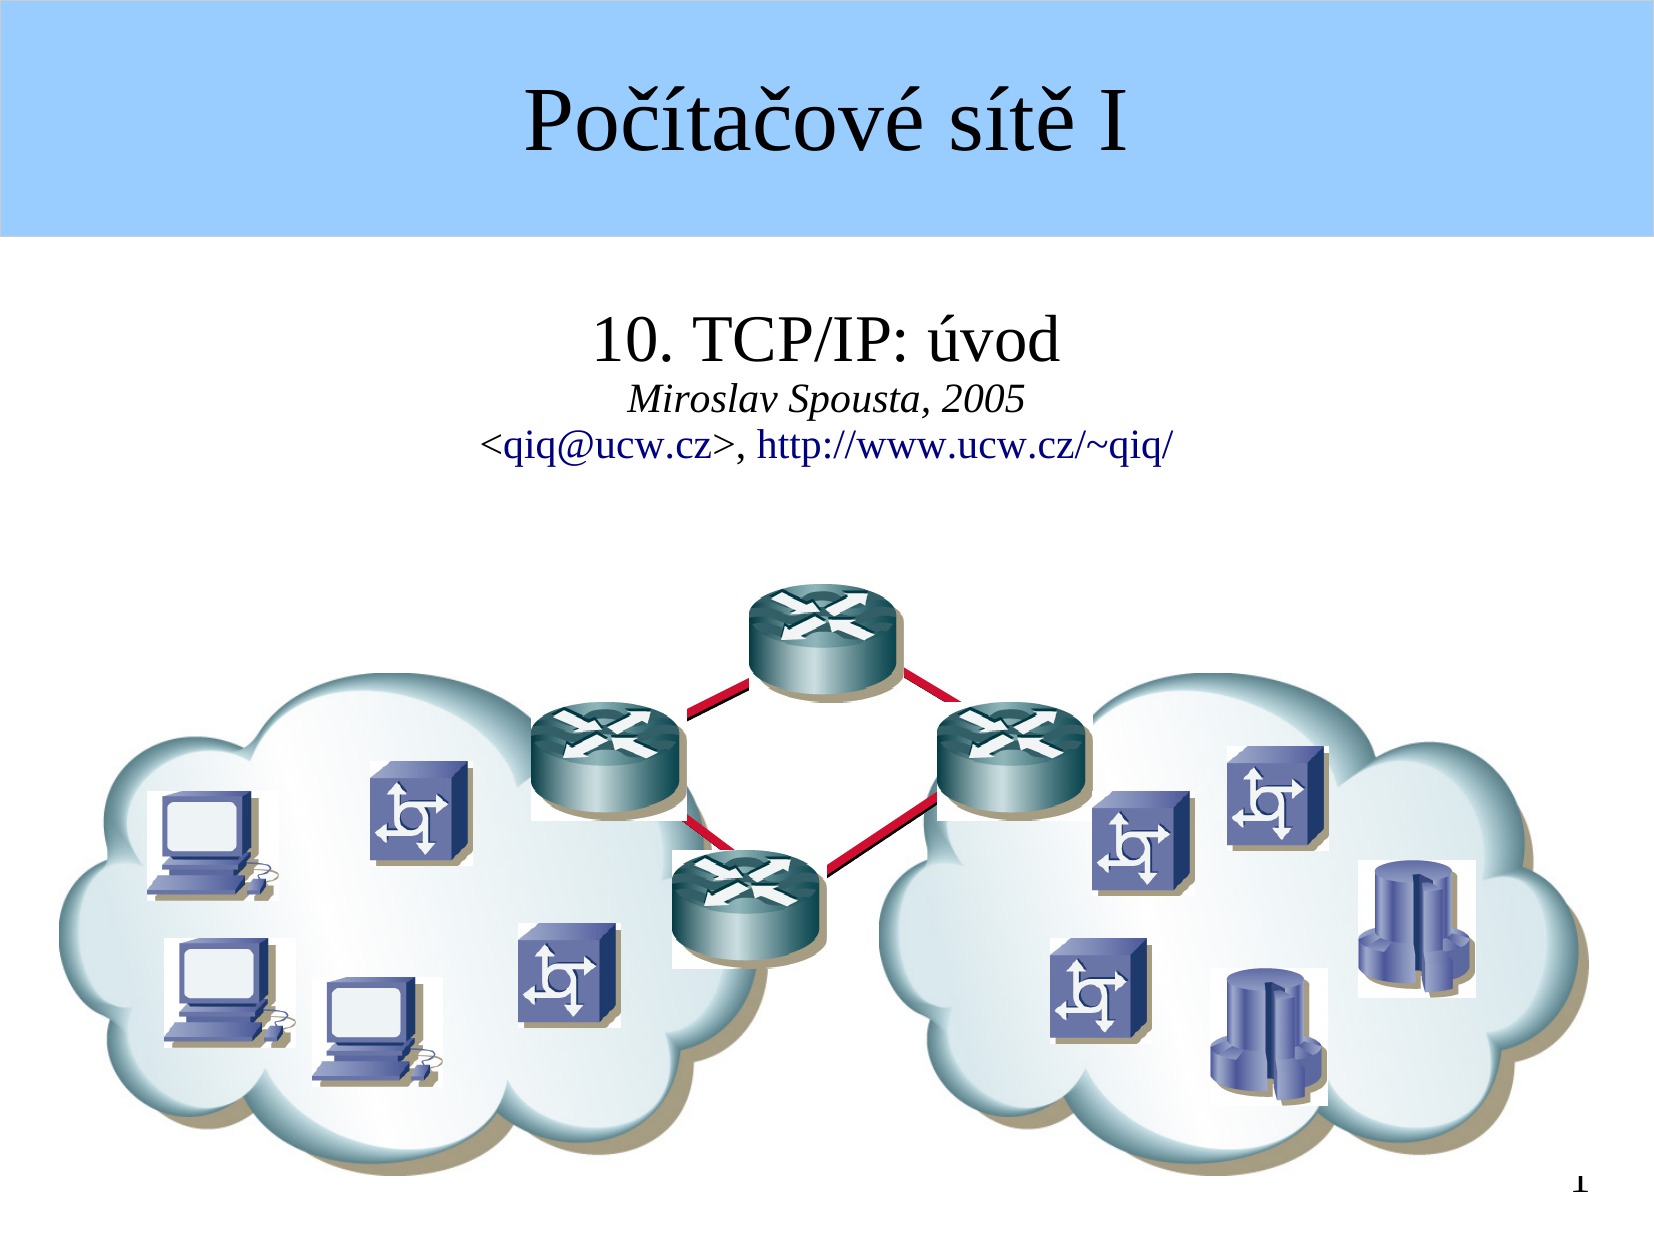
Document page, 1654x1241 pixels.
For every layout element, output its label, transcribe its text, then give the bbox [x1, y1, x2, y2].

text_box 10. TCP/IP: úvod Miroslav Spousta, 2005 <qiq@ucw.cz>, http://www.ucw.cz/~qiq/ [0, 237, 1654, 532]
picture [59, 584, 1589, 1176]
title Počítačové sítě I [0, 2, 1654, 237]
